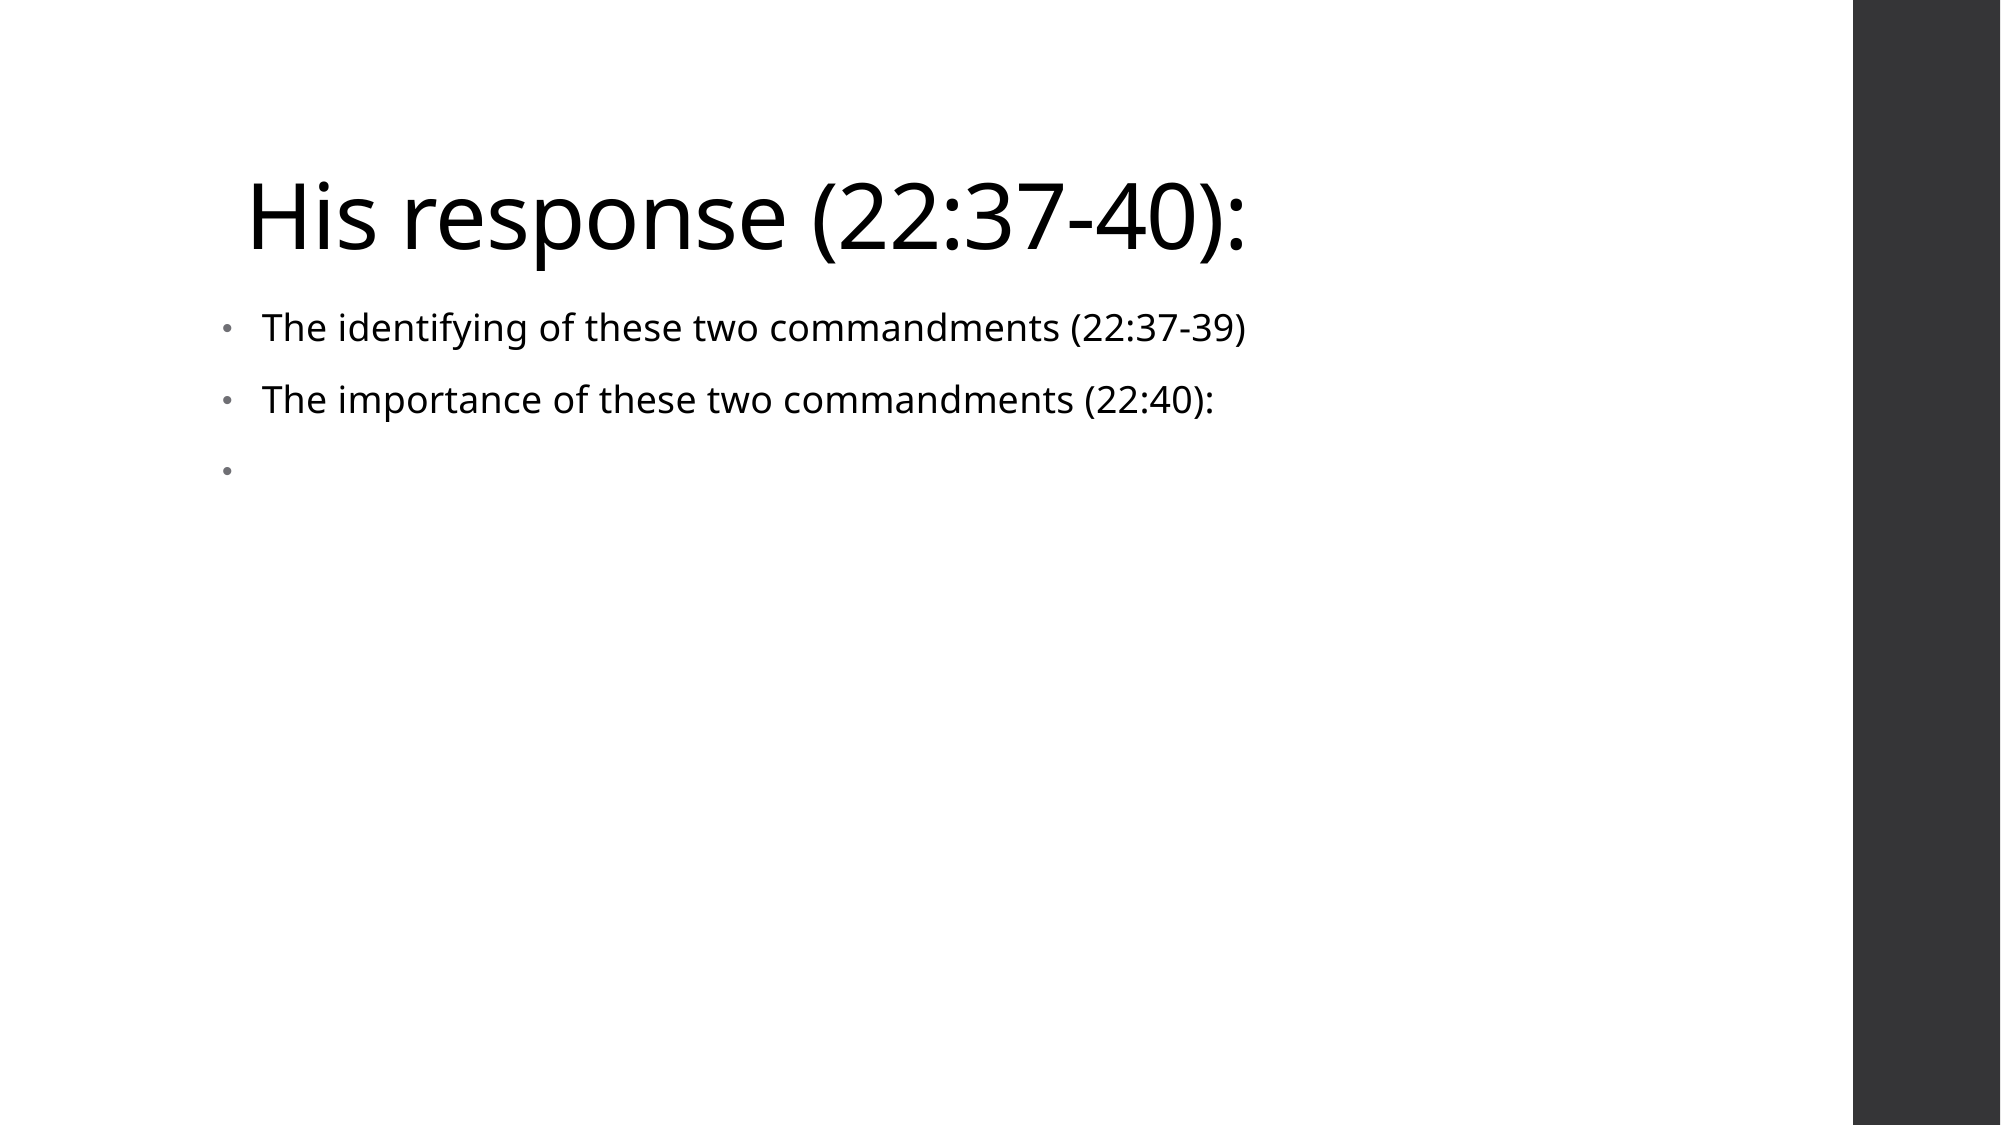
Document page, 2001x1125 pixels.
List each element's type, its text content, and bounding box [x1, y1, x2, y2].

title His response (22:37-40): [206, 60, 1797, 278]
list The identifying of these two commandments (22:37-39) The importance of these two commandments (22:40): [206, 299, 1617, 1014]
